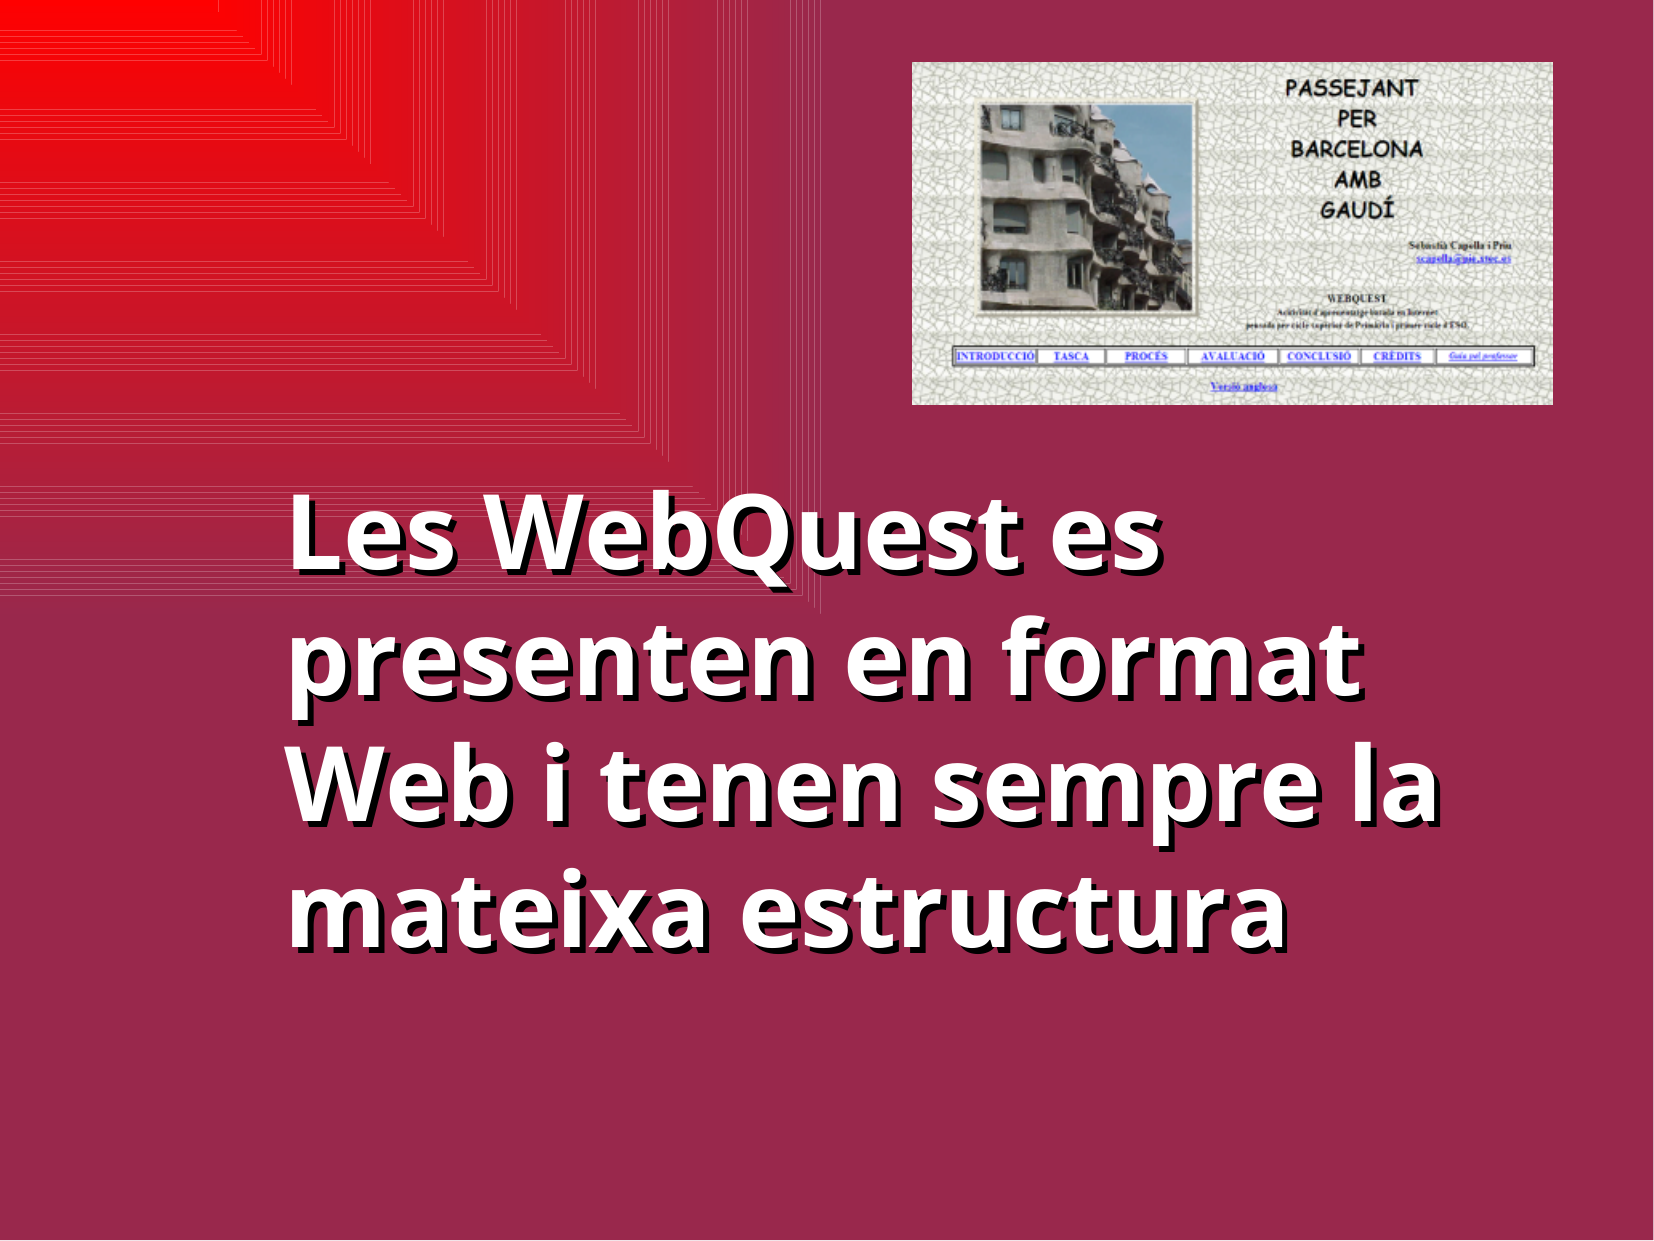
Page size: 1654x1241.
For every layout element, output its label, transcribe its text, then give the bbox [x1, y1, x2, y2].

text_box Les WebQuest es presenten en format Web i tenen sempre la mateixa estructura [284, 463, 1561, 969]
picture [912, 62, 1553, 405]
